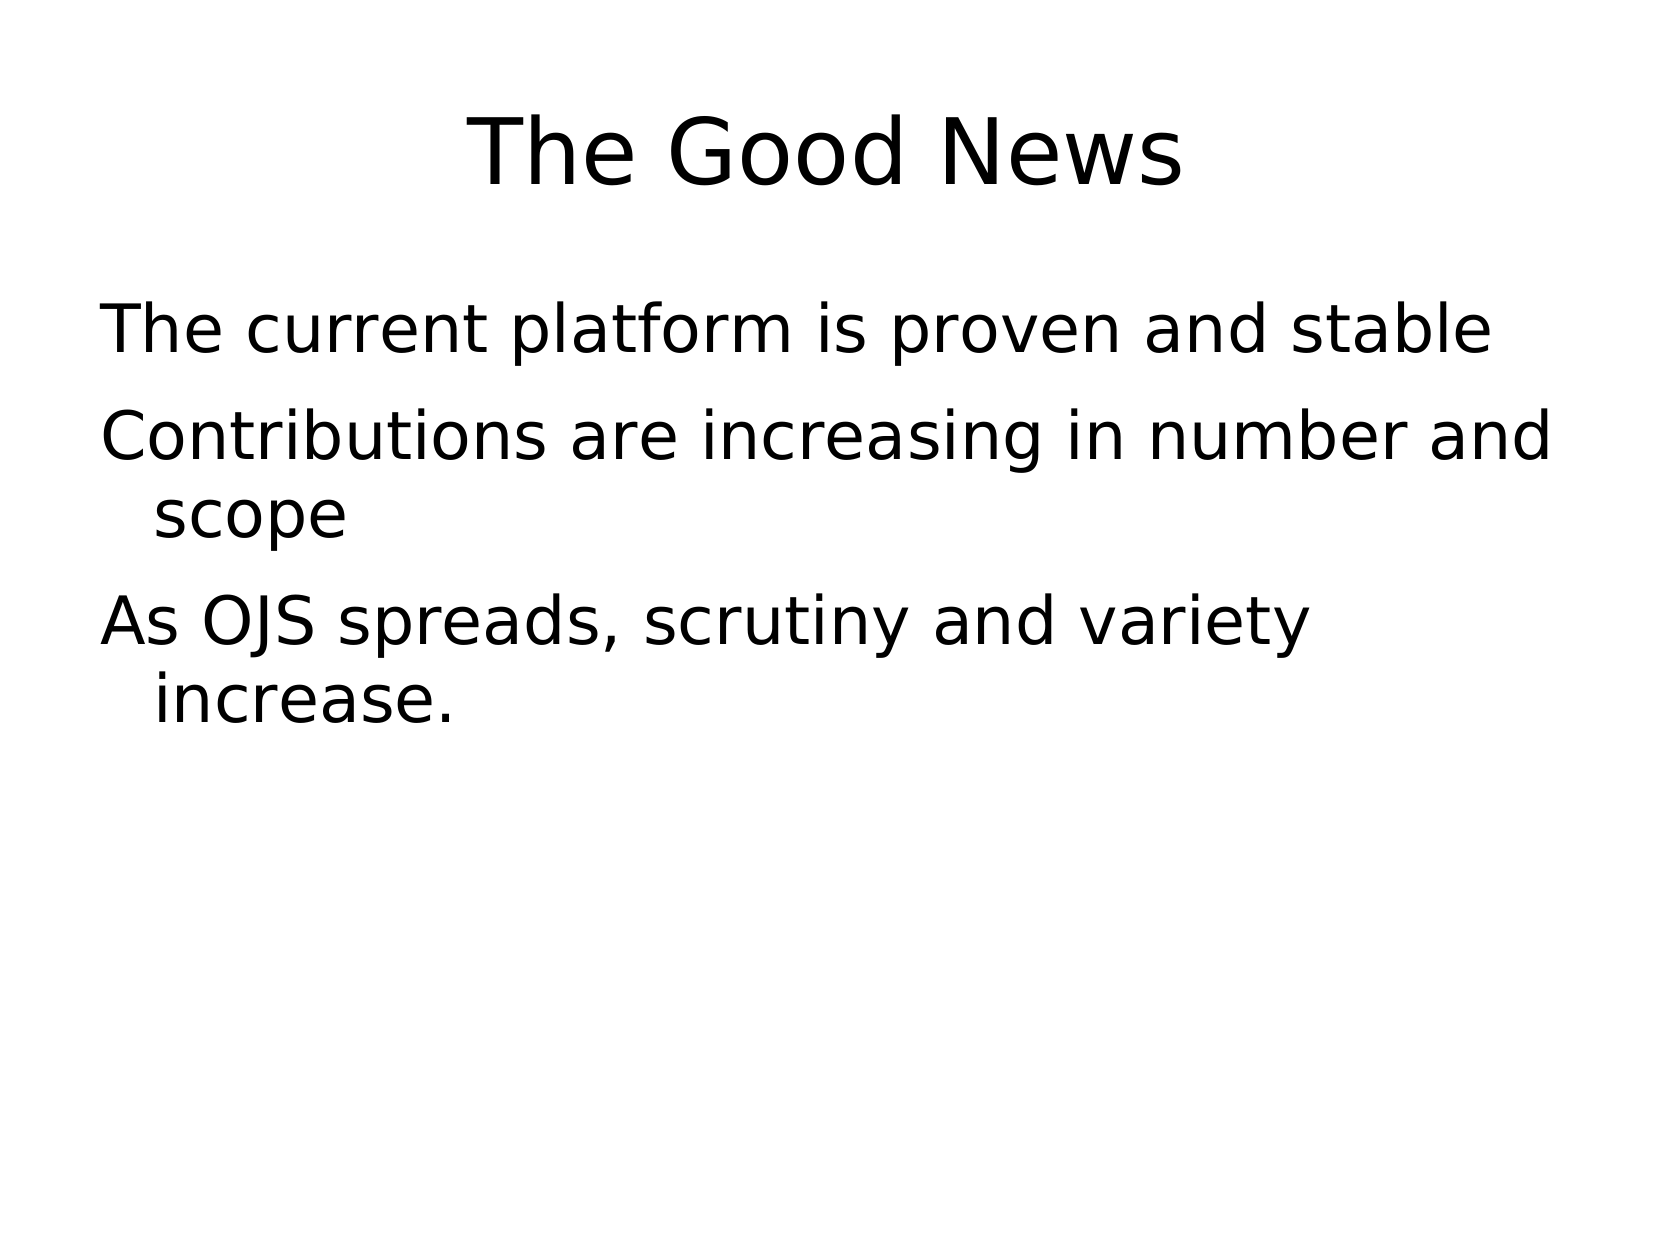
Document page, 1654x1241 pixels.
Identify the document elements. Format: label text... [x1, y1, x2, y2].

list The current platform is proven and stable Contributions are increasing in number and scope As OJS spreads, scrutiny and variety increase. [82, 290, 1571, 1094]
title The Good News [82, 56, 1571, 250]
